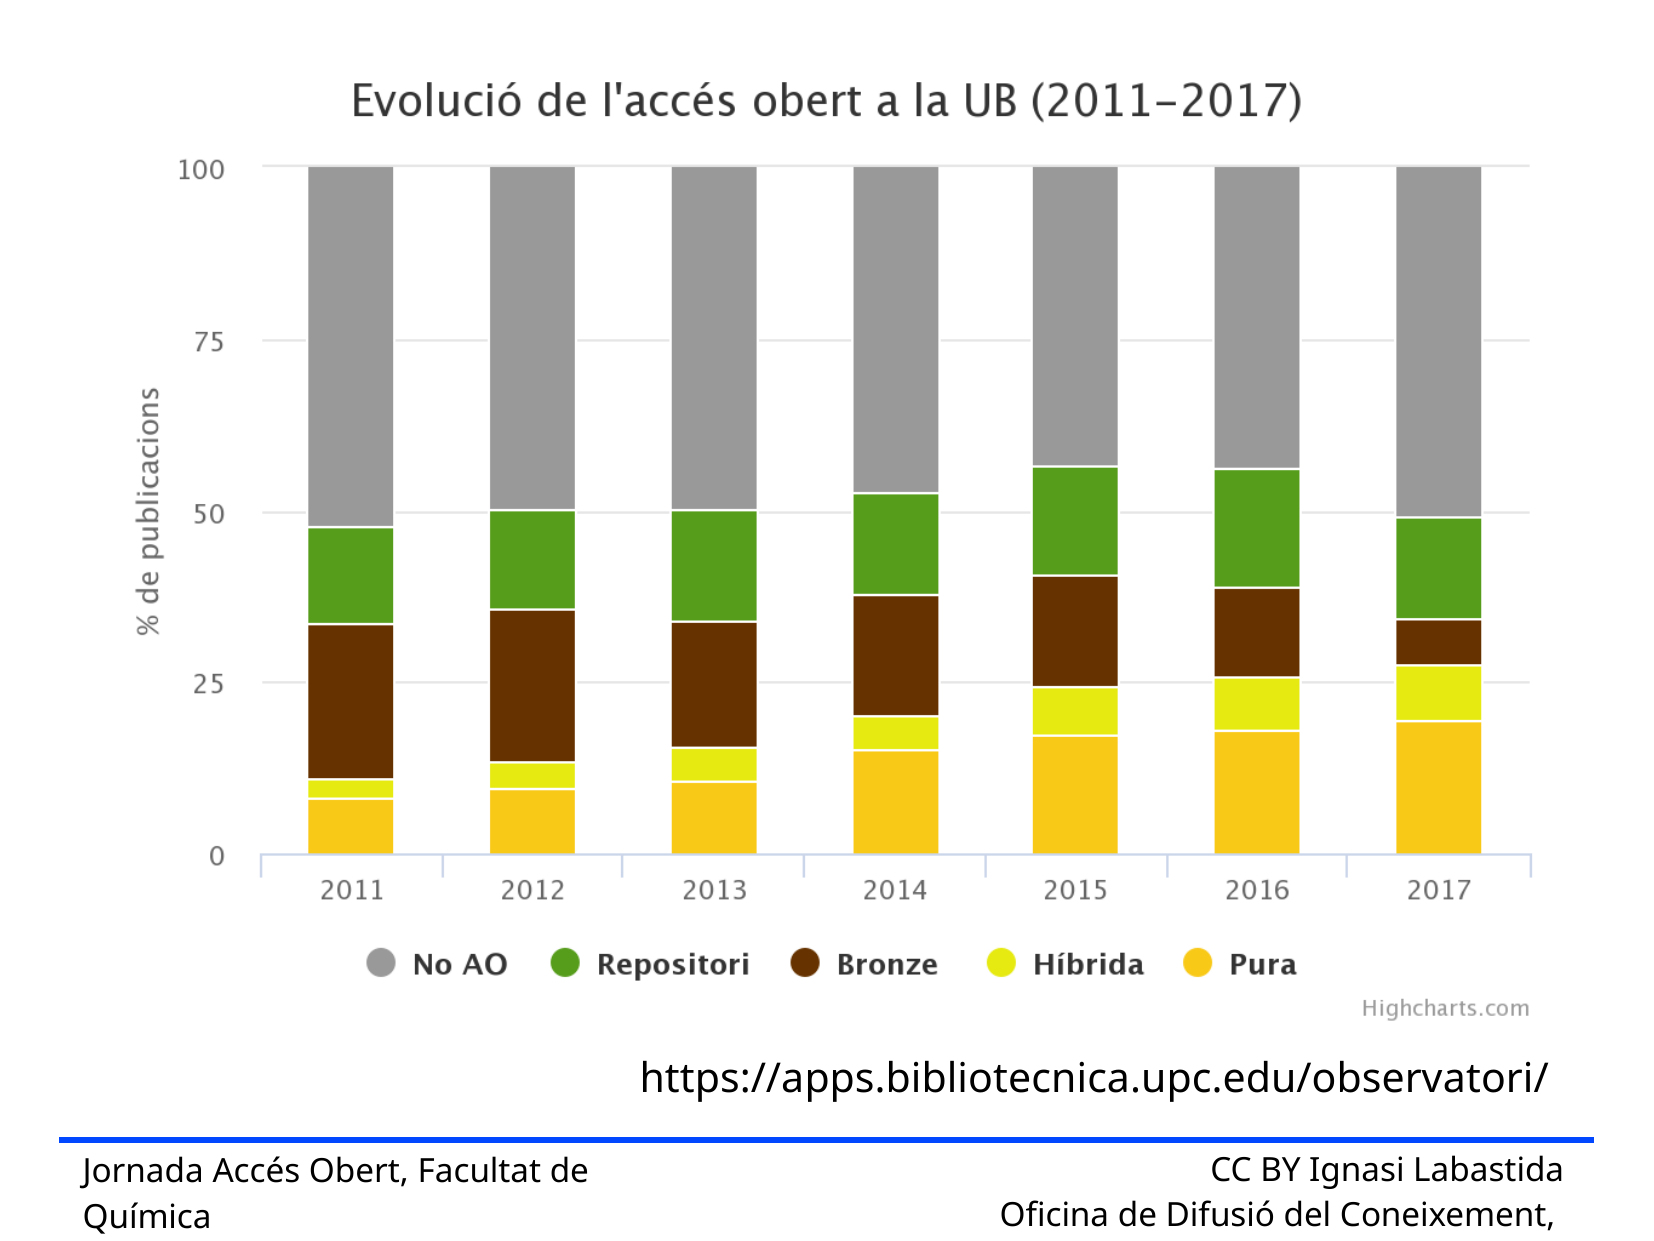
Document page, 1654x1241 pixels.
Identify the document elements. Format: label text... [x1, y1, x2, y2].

list https://apps.bibliotecnica.upc.edu/observatori/ [76, 1039, 1566, 1111]
picture [100, 58, 1554, 1028]
